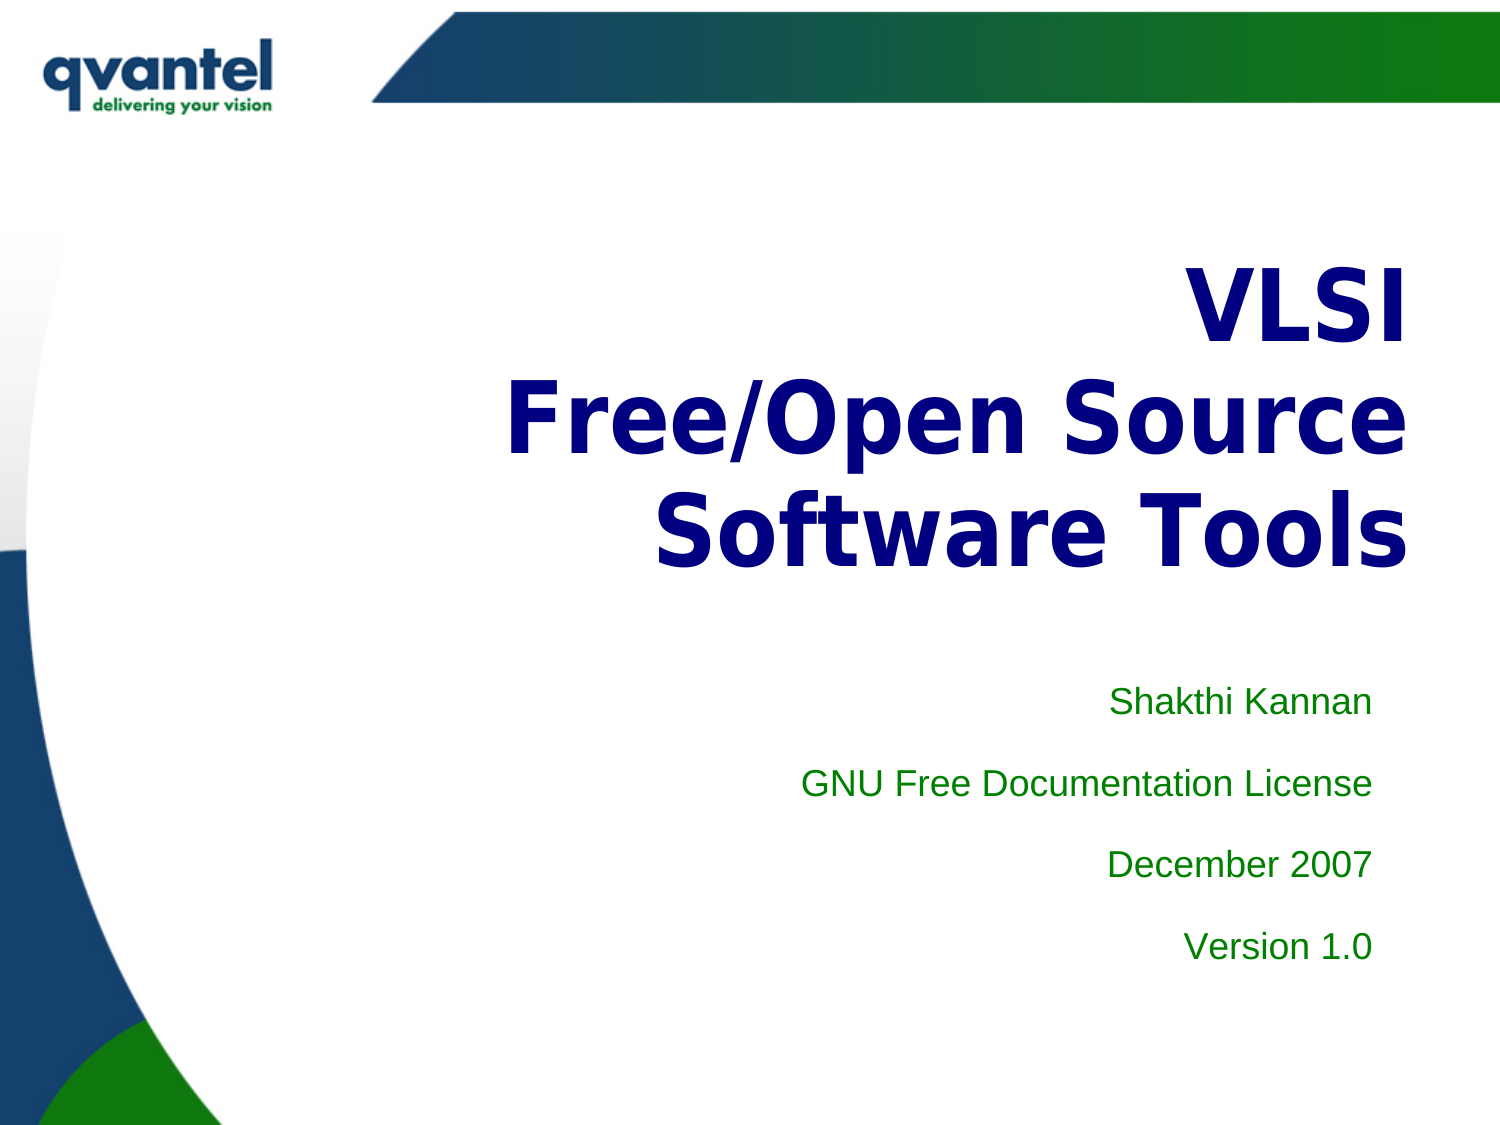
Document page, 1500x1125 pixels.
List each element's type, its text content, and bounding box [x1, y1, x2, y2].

text_box VLSI Free/Open Source Software Tools [150, 243, 1426, 601]
text_box Shakthi Kannan GNU Free Documentation License December 2007 Version 1.0 [487, 675, 1388, 1015]
picture [0, 0, 1500, 1125]
